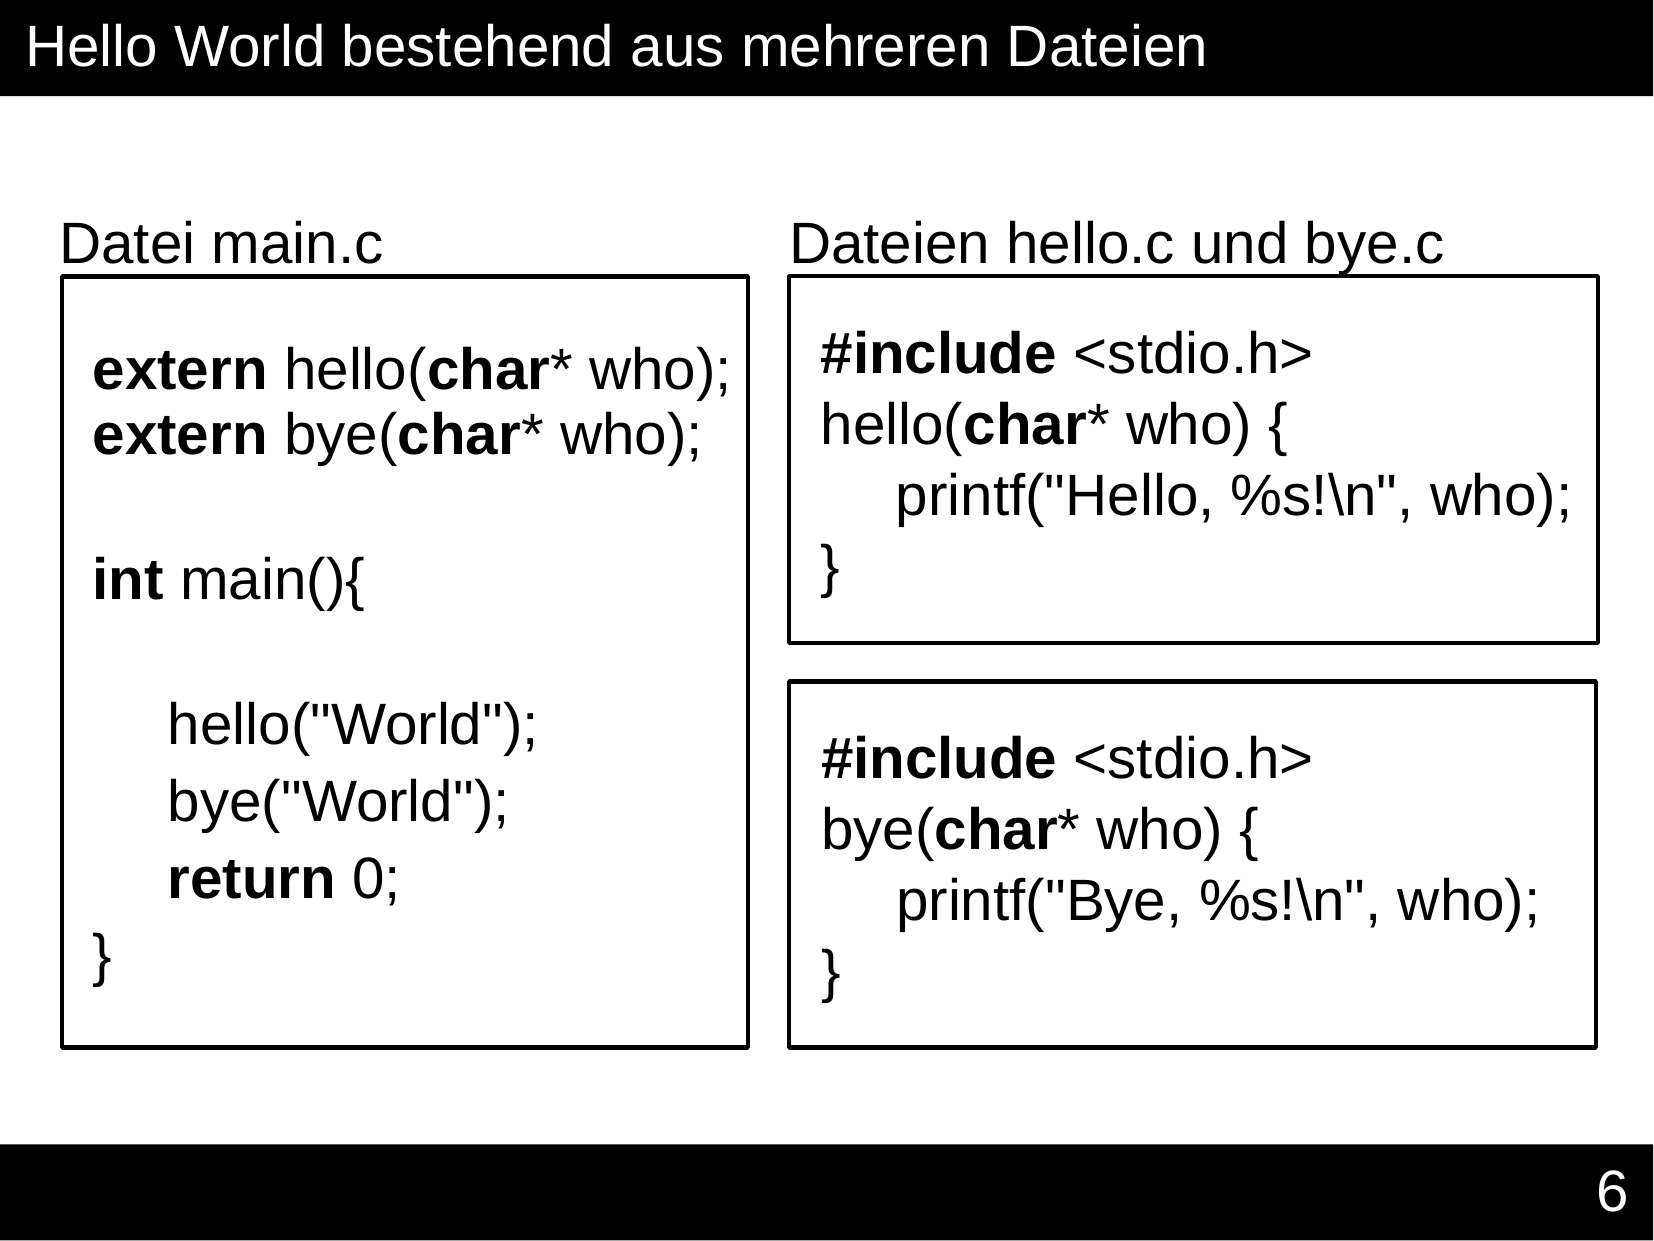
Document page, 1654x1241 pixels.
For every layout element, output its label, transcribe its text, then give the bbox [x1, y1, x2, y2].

text_box Hello World bestehend aus mehreren Dateien [10, 6, 1226, 94]
text_box #include <stdio.h> bye(char* who) { printf("Bye, %s!\n", who); } [789, 681, 1596, 1048]
text_box #include <stdio.h> hello(char* who) { printf("Hello, %s!\n", who); } [788, 276, 1598, 643]
text_box extern hello(char* who); extern bye(char* who); int main(){ hello("World"); bye("World"); return 0; } [61, 367, 749, 1048]
text_box Datei main.c Dateien hello.c und bye.c [44, 170, 1504, 367]
